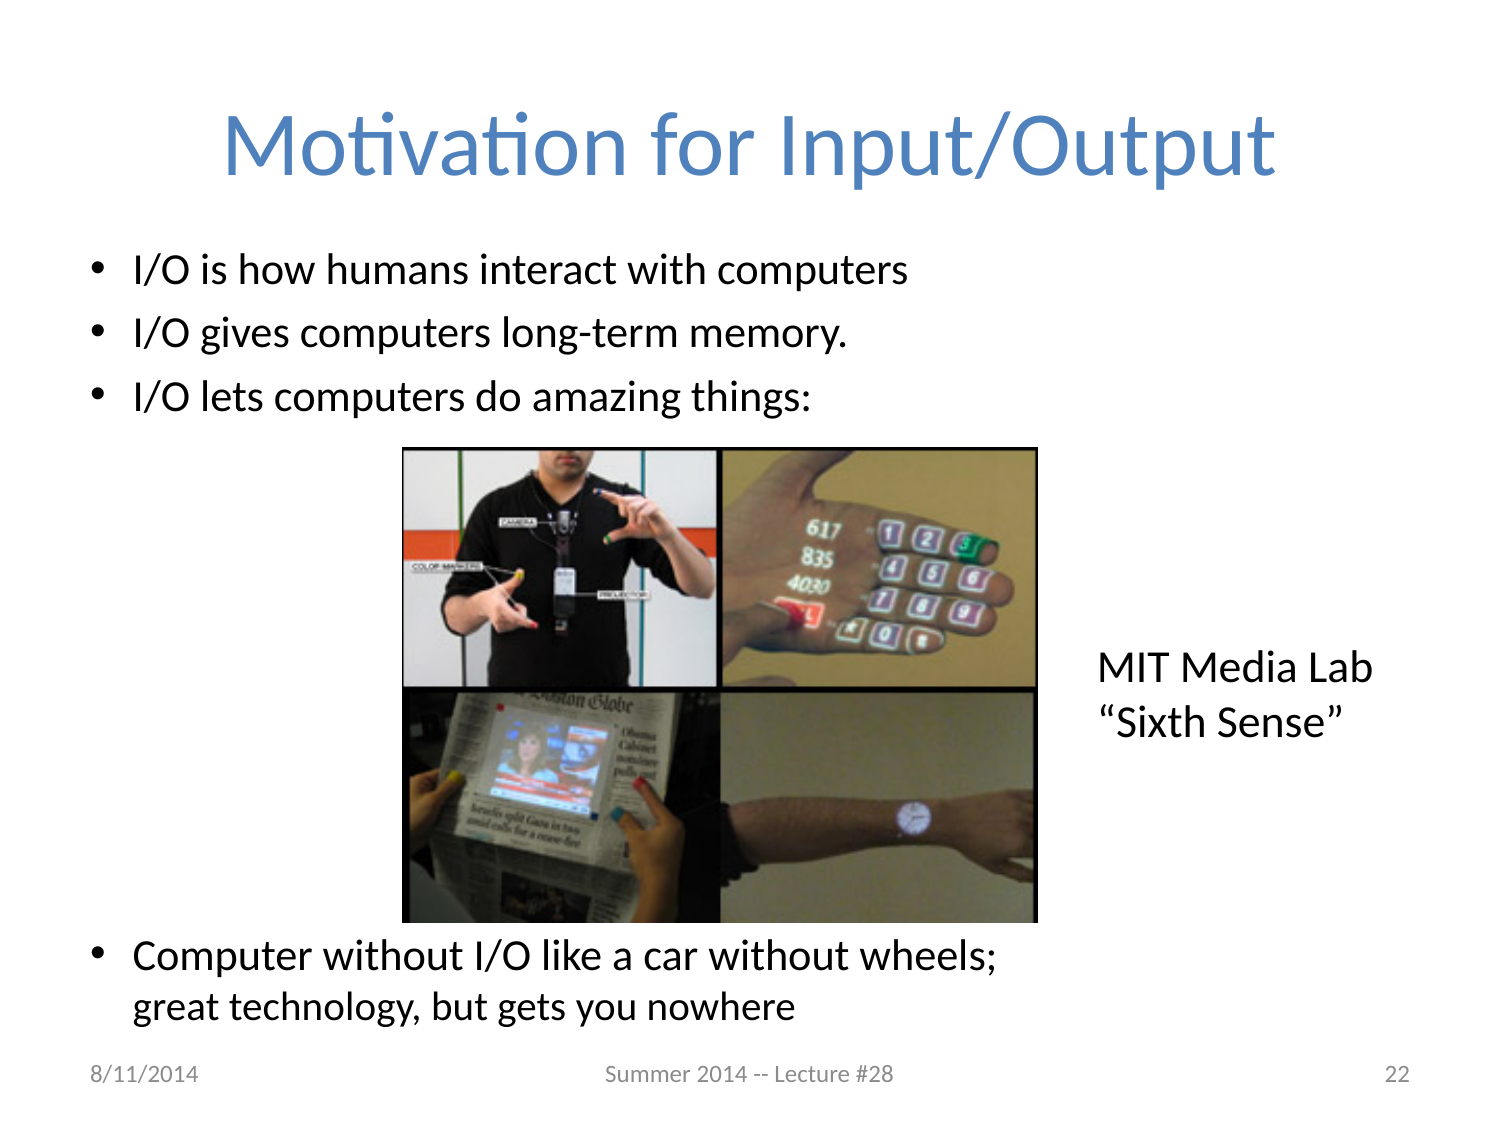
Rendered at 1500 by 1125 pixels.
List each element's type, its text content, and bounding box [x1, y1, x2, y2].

text_box MIT Media Lab “Sixth Sense” [1082, 629, 1389, 755]
picture [402, 447, 1038, 923]
list I/O is how humans interact with computers I/O gives computers long-term memory. I/O lets computers do amazing things: Computer without I/O like a car without wheels; great technology, but gets you nowhere [75, 233, 1425, 1043]
slide_number <number> [1074, 1042, 1425, 1103]
slide_number 8/11/2014 [75, 1042, 425, 1103]
title Motivation for Input/Output [75, 45, 1425, 233]
footer Summer 2014 -- Lecture #28 [512, 1042, 988, 1103]
